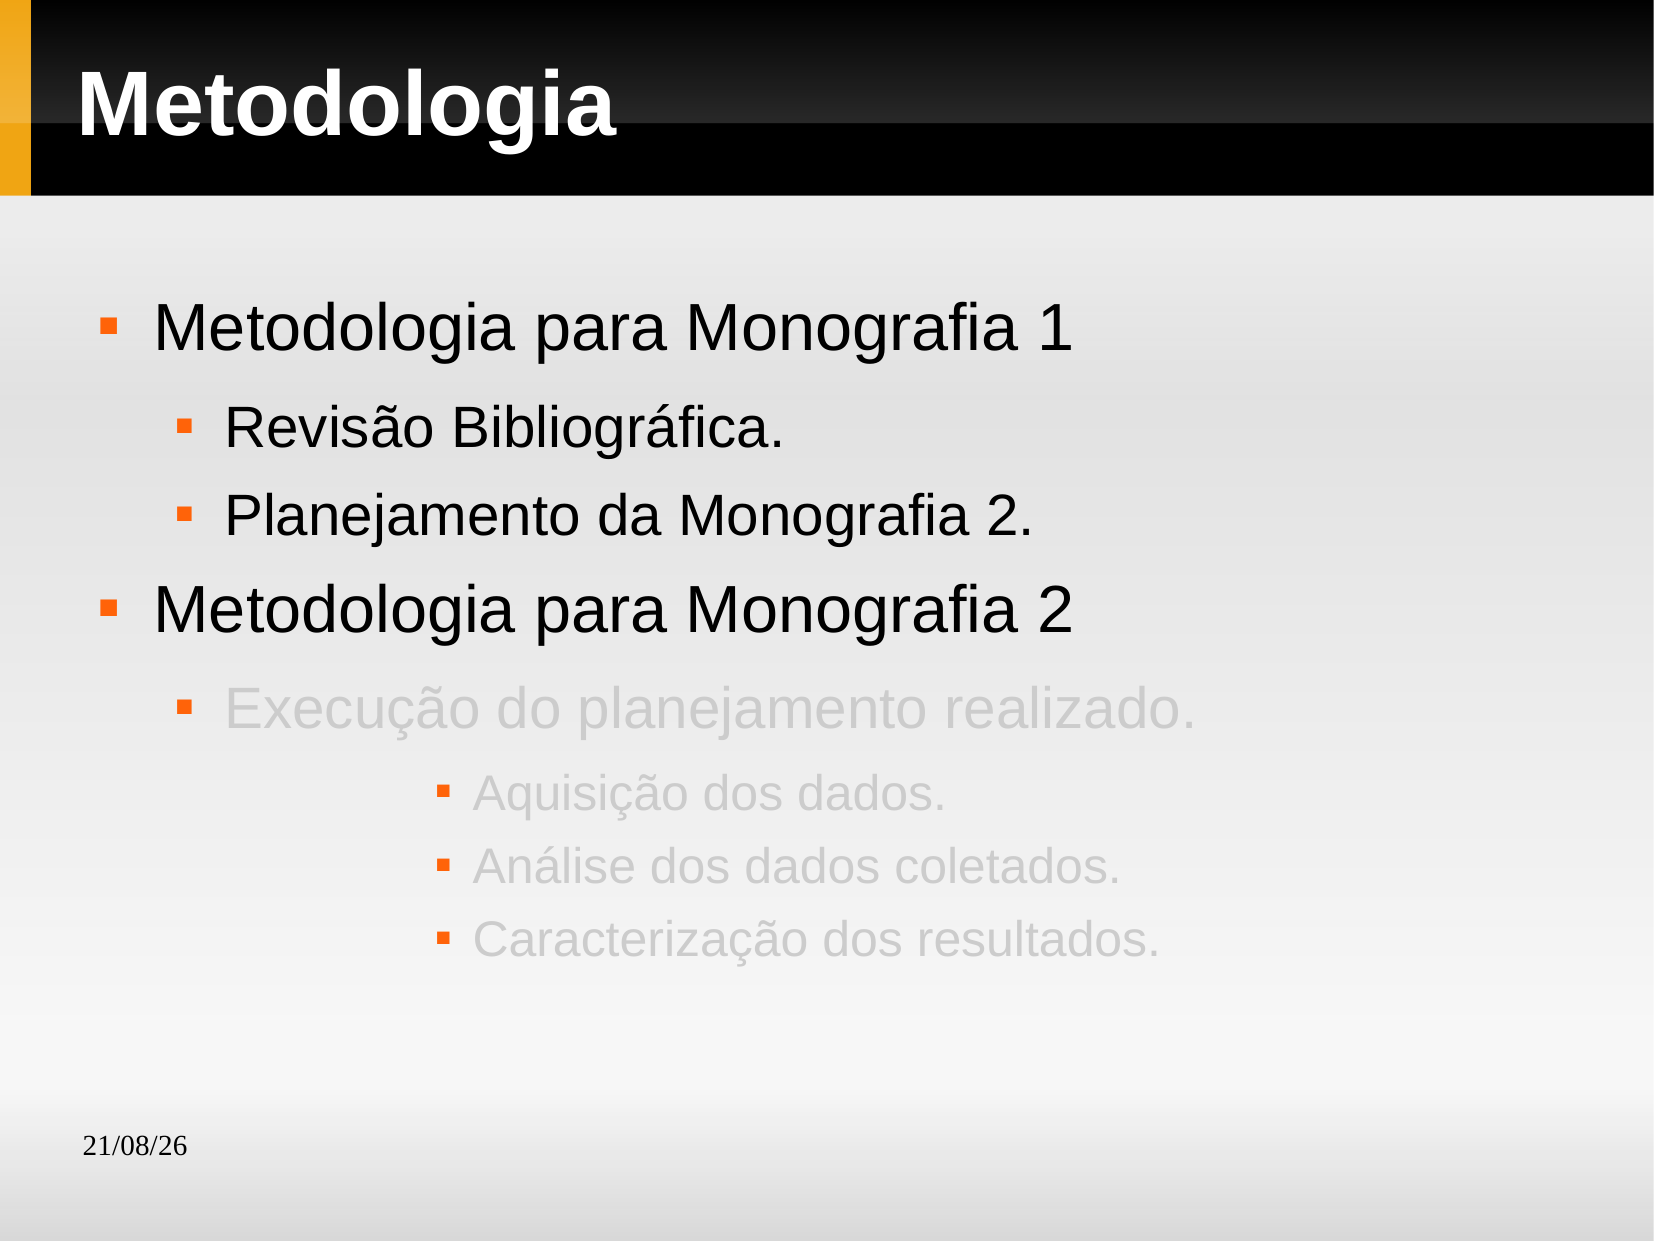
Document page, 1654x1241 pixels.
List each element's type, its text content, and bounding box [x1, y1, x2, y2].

list Metodologia para Monografia 1 Revisão Bibliográfica. Planejamento da Monografia 2. Metodologia para Monografia 2 Execução do planejamento realizado. Aquisição dos dados. Análise dos dados coletados. Caracterização dos resultados. [82, 290, 1571, 1094]
picture [0, 0, 1654, 1241]
title Metodologia [76, 7, 1565, 200]
